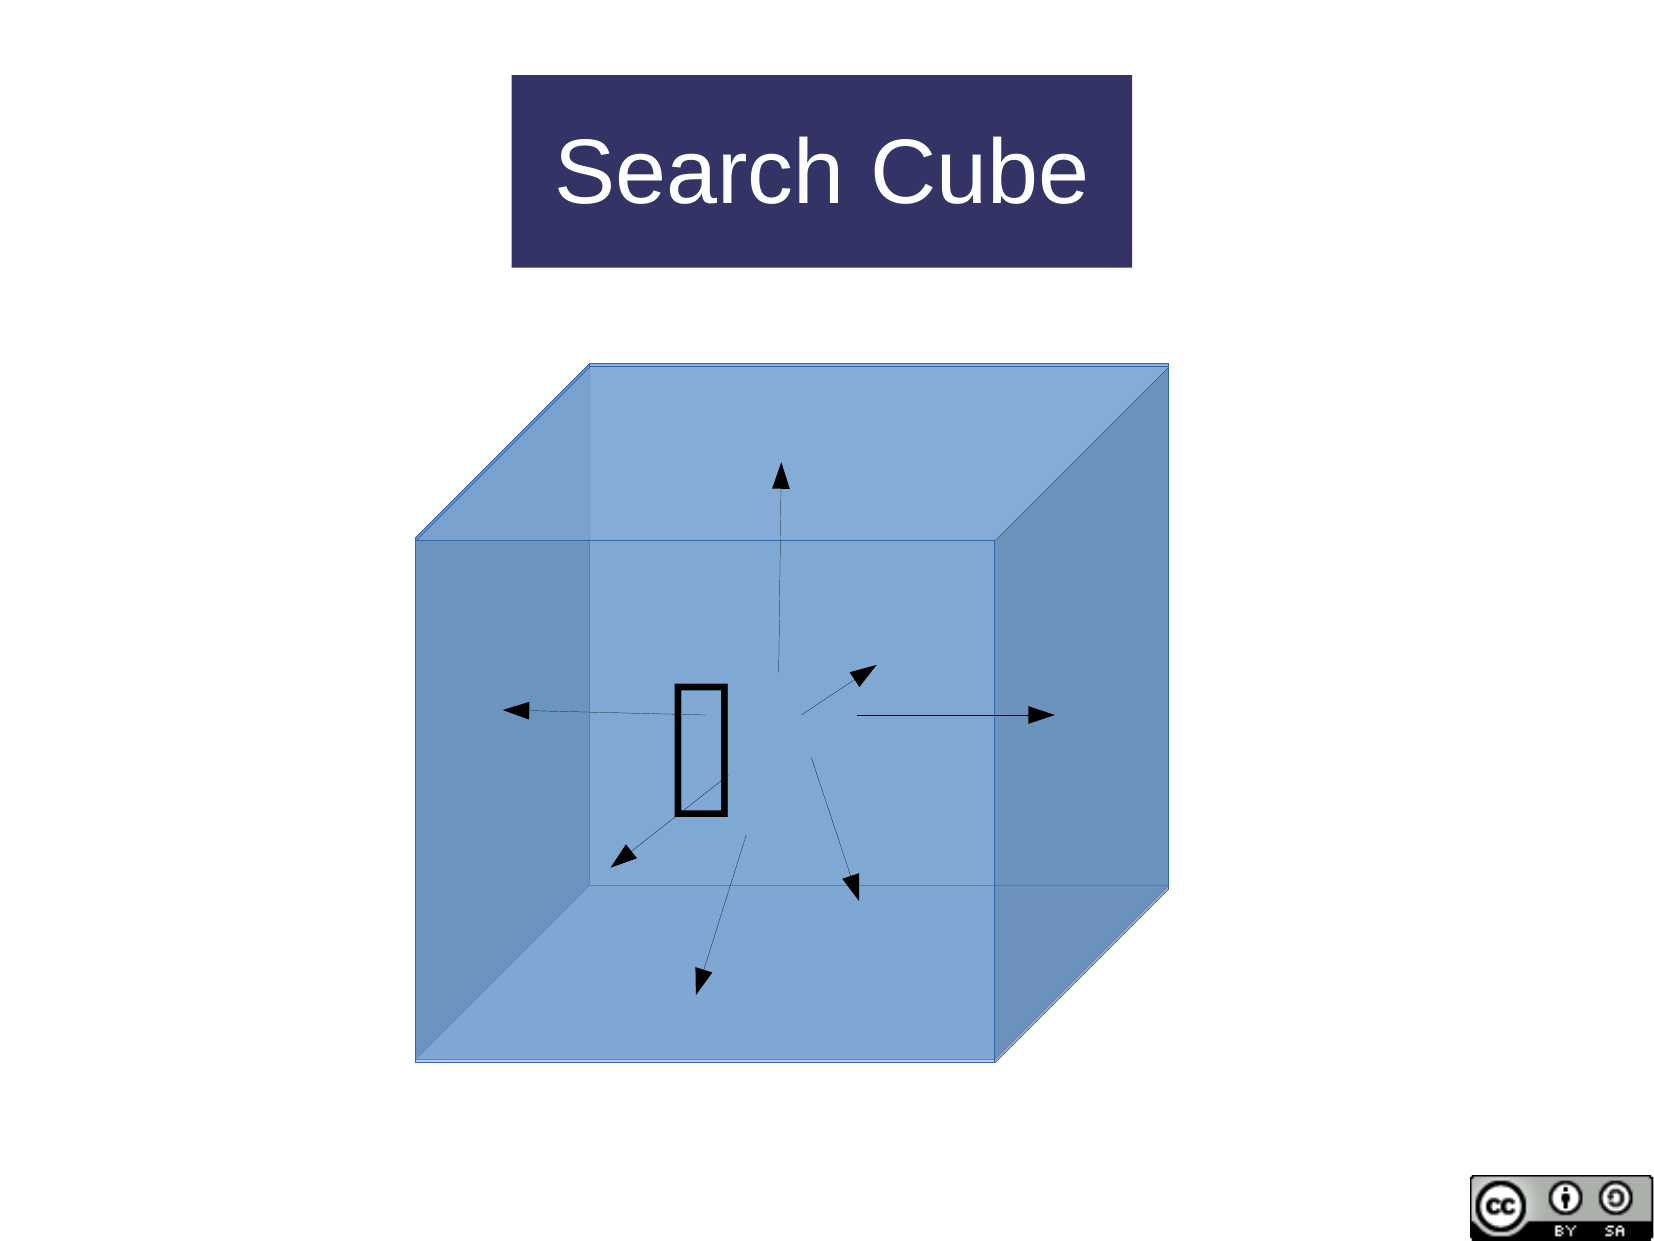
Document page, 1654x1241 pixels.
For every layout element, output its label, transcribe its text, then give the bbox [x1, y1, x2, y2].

picture [1470, 1175, 1654, 1241]
text_box  [653, 670, 973, 966]
title Search Cube [511, 75, 1133, 268]
text_box [415, 363, 1169, 1063]
